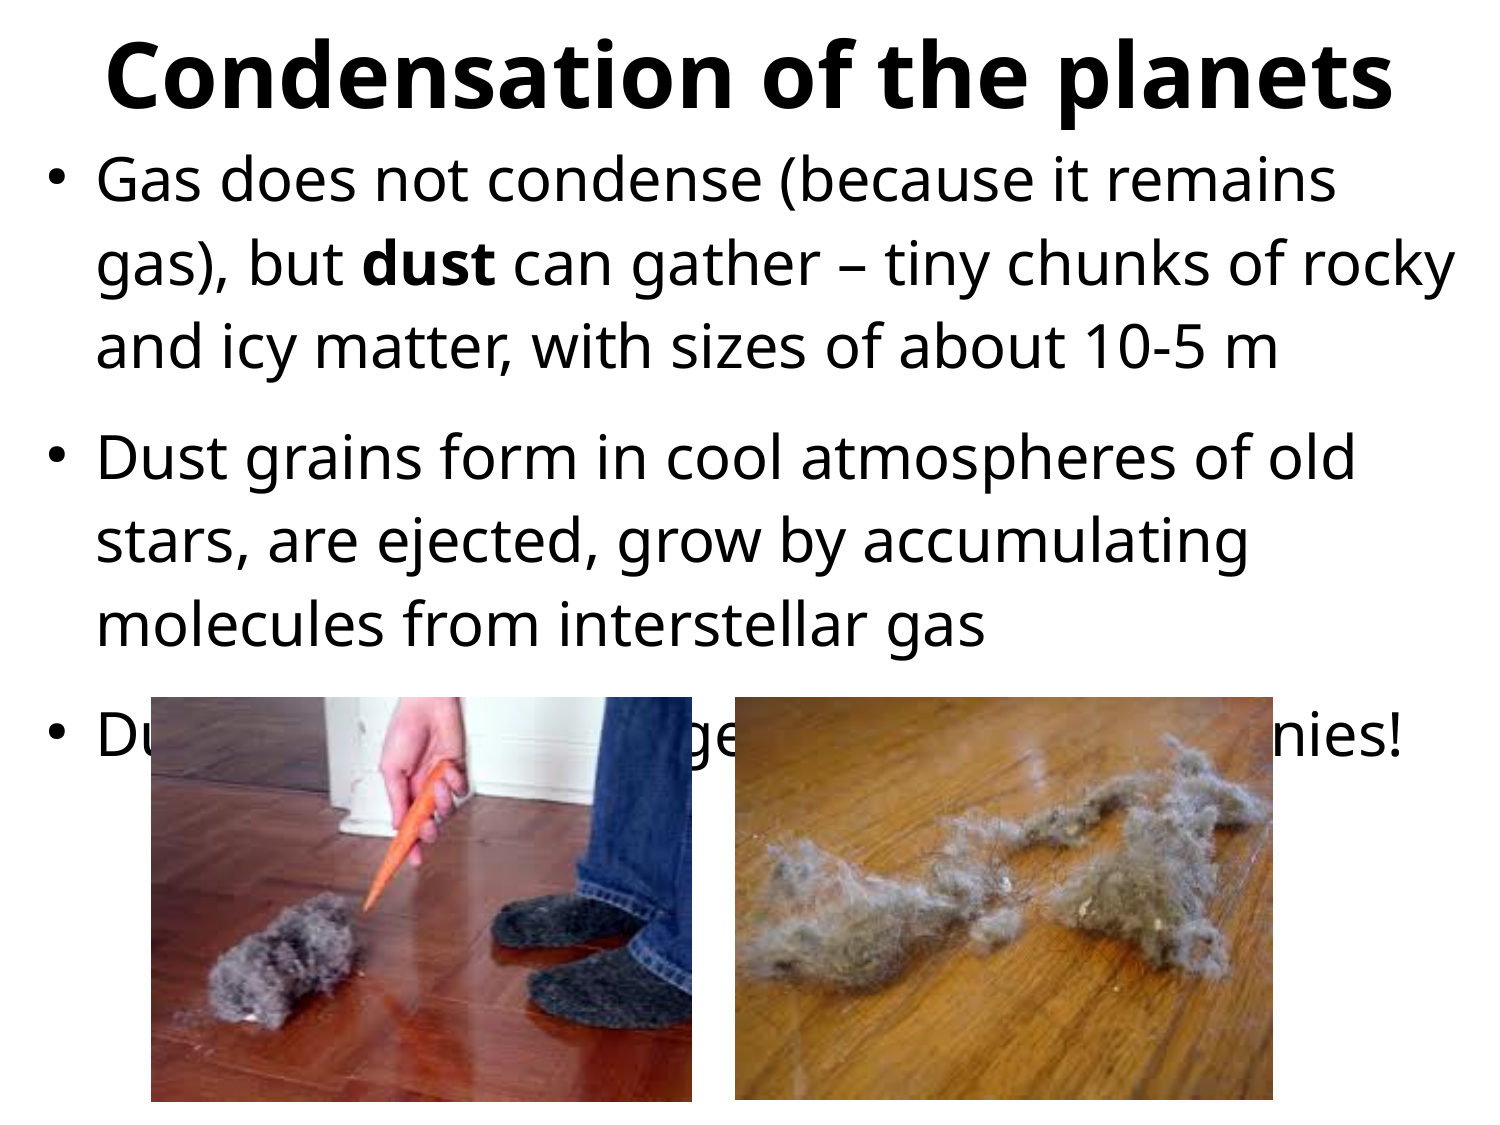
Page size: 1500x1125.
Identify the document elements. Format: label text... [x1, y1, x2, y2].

picture [735, 697, 1273, 1100]
list Gas does not condense (because it remains gas), but dust can gather – tiny chunks of rocky and icy matter, with sizes of about 10-5 m Dust grains form in cool atmospheres of old stars, are ejected, grow by accumulating molecules from interstellar gas Dust collects into larger bodies: dust bunnies! [30, 136, 1471, 789]
title Condensation of the planets [30, 19, 1471, 127]
picture [151, 697, 692, 1102]
